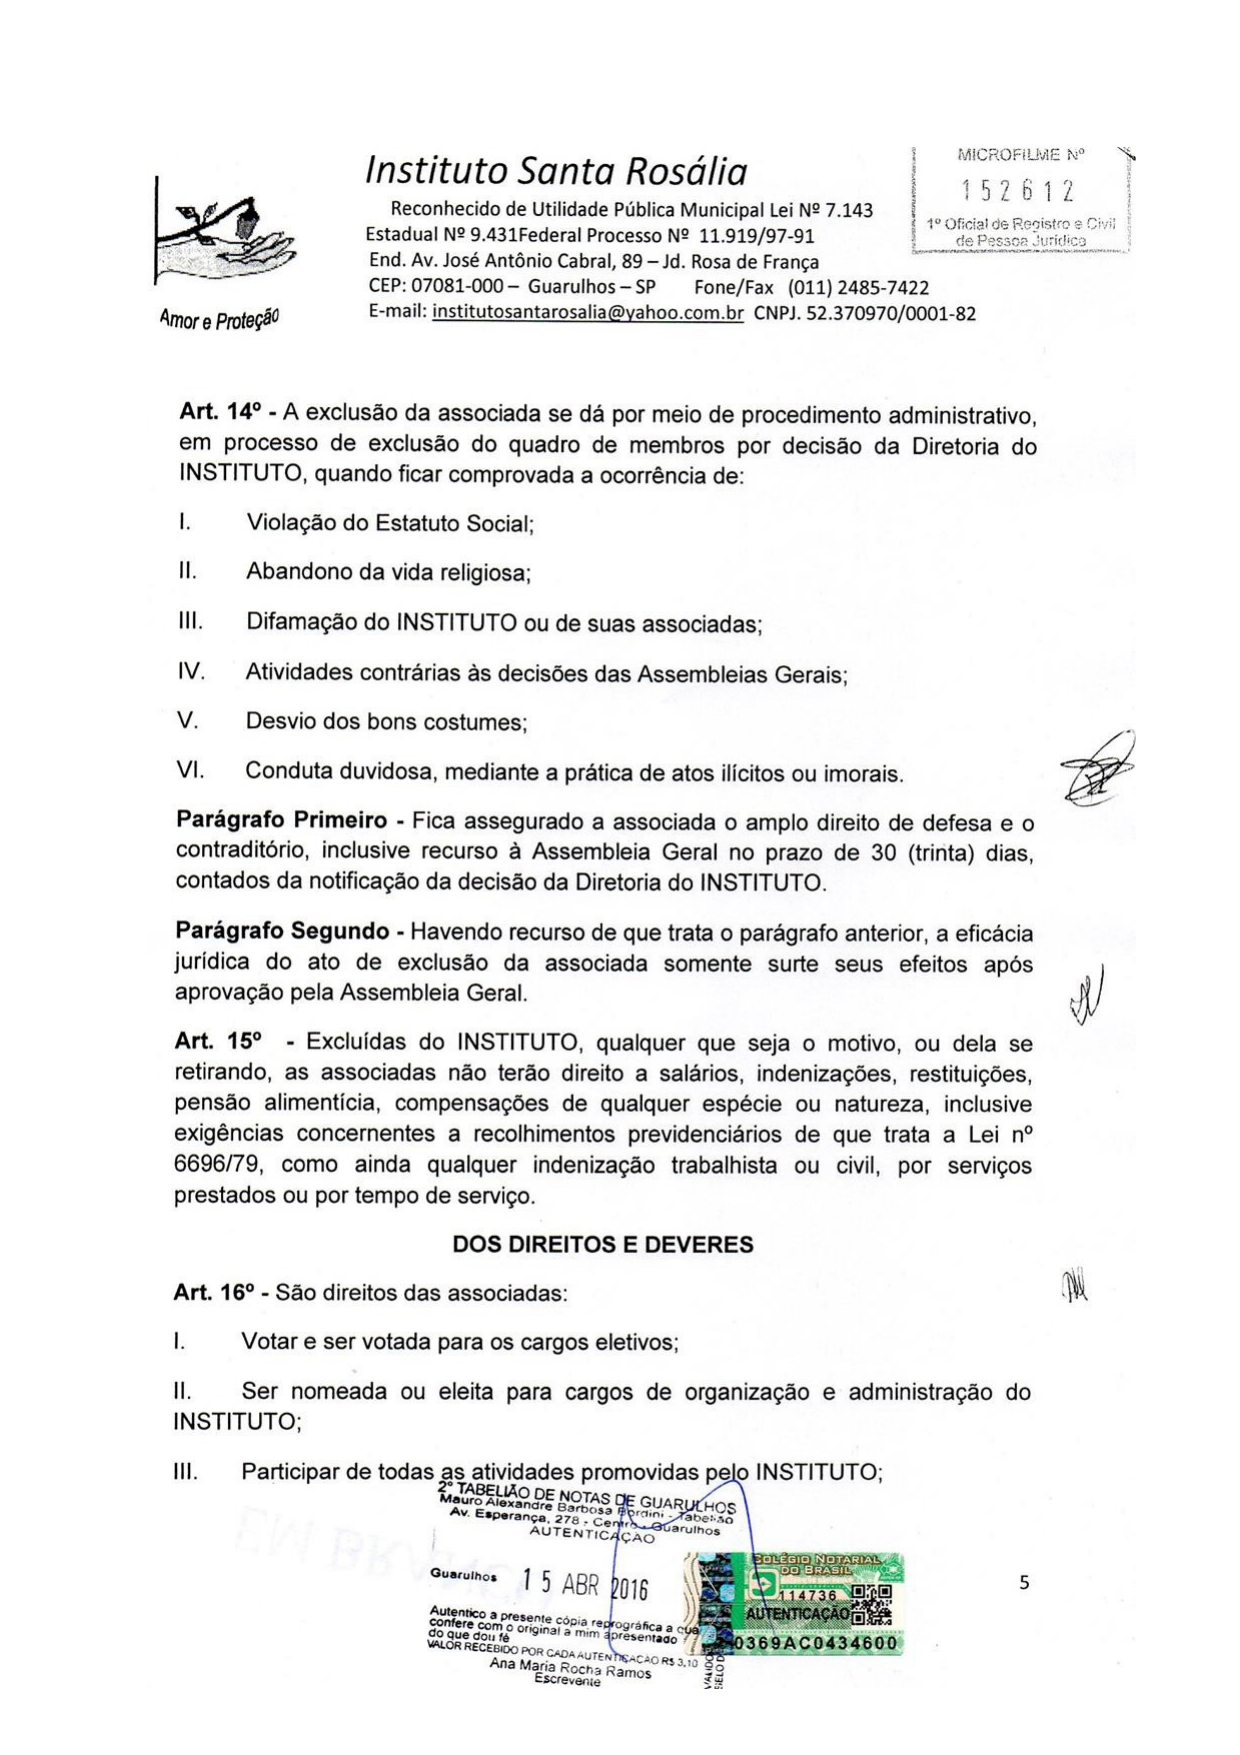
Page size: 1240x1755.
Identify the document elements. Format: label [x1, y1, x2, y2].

text_box [148, 148, 1136, 1689]
